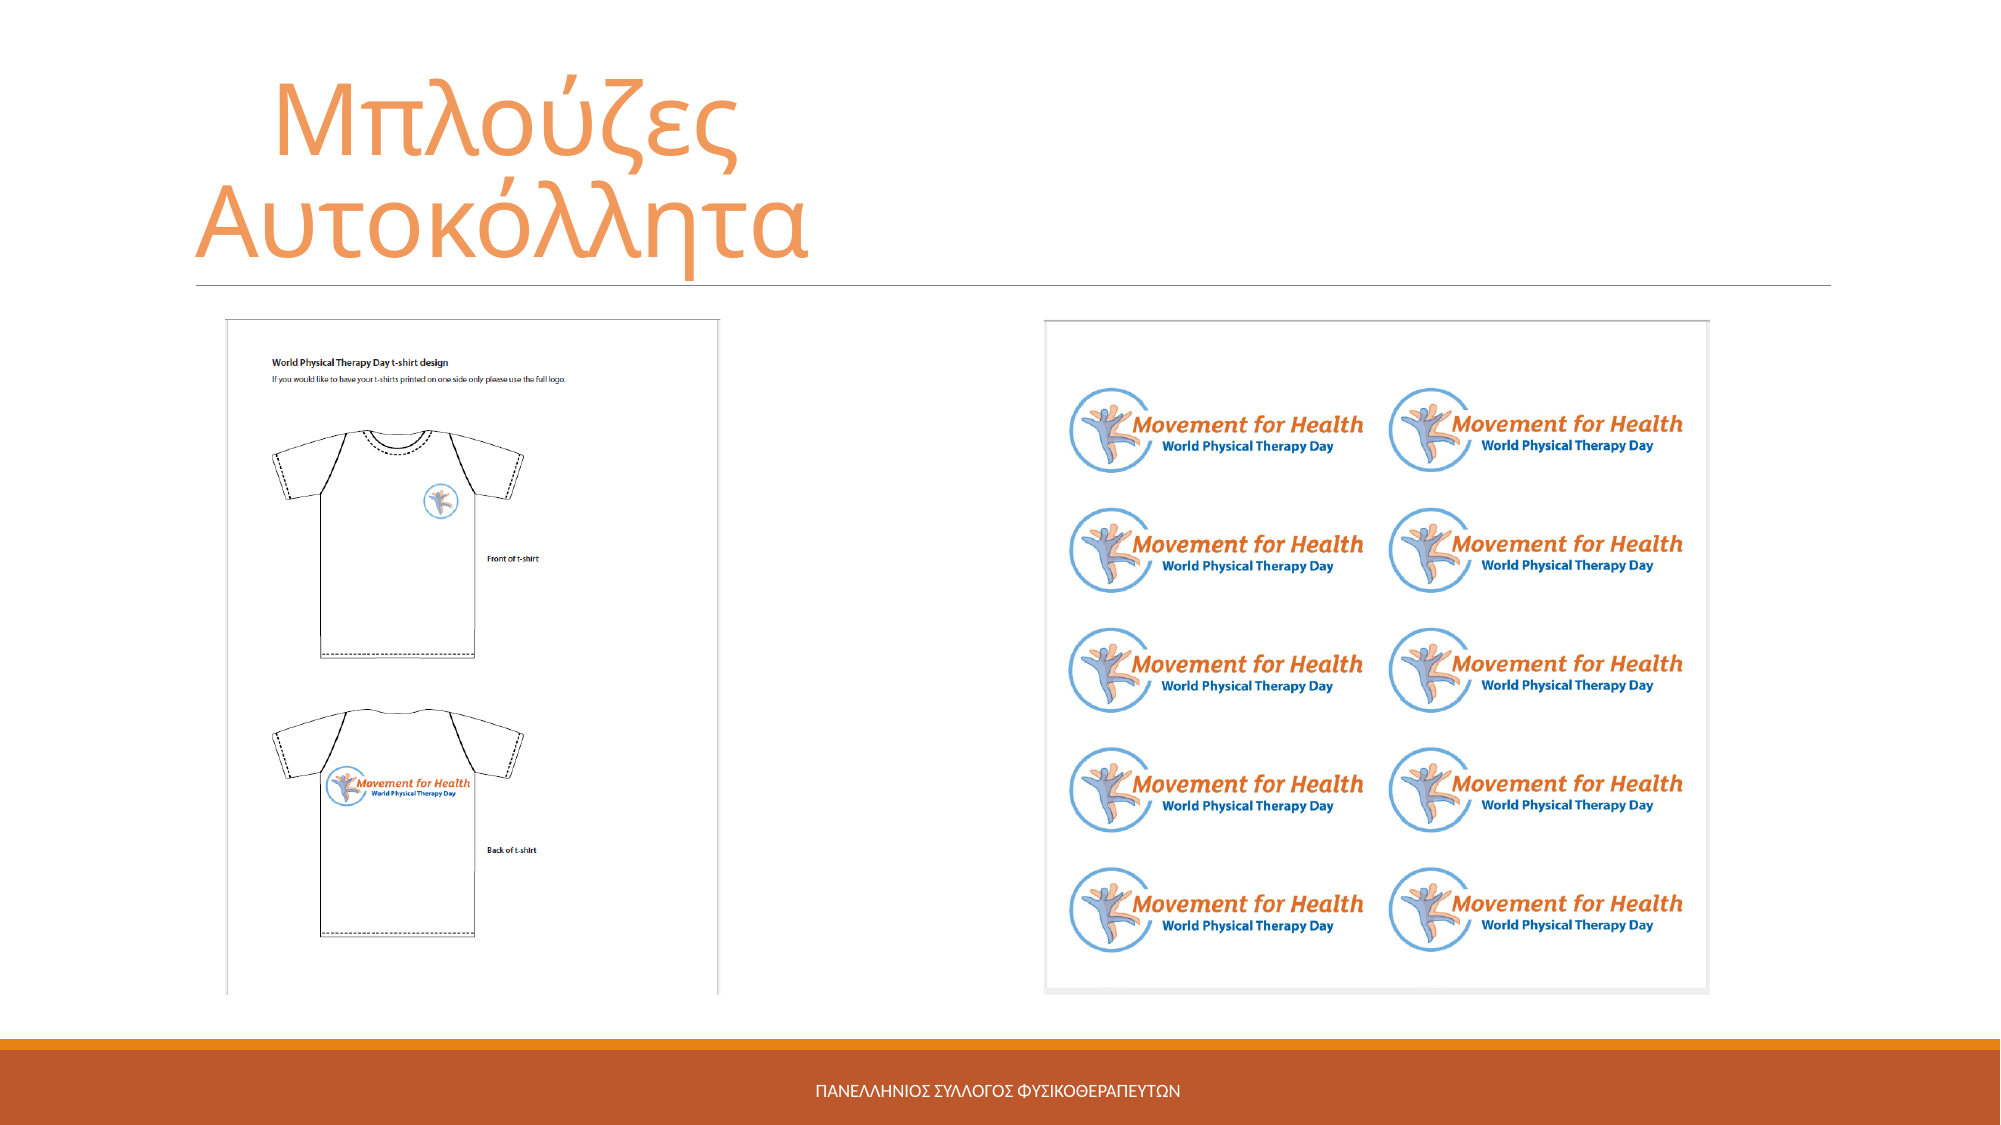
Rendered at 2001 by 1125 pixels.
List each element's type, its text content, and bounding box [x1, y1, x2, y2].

picture [1043, 319, 1710, 995]
text_box ΠΑΝΕΛΛΗΝΙΟΣ ΣΥΛΛΟΓΟΣ ΦΥΣΙΚΟΘΕΡΑΠΕΥΤΩΝ [604, 1059, 1396, 1120]
title Μπλούζες Αυτοκόλλητα [180, 47, 1831, 286]
picture [225, 319, 721, 995]
